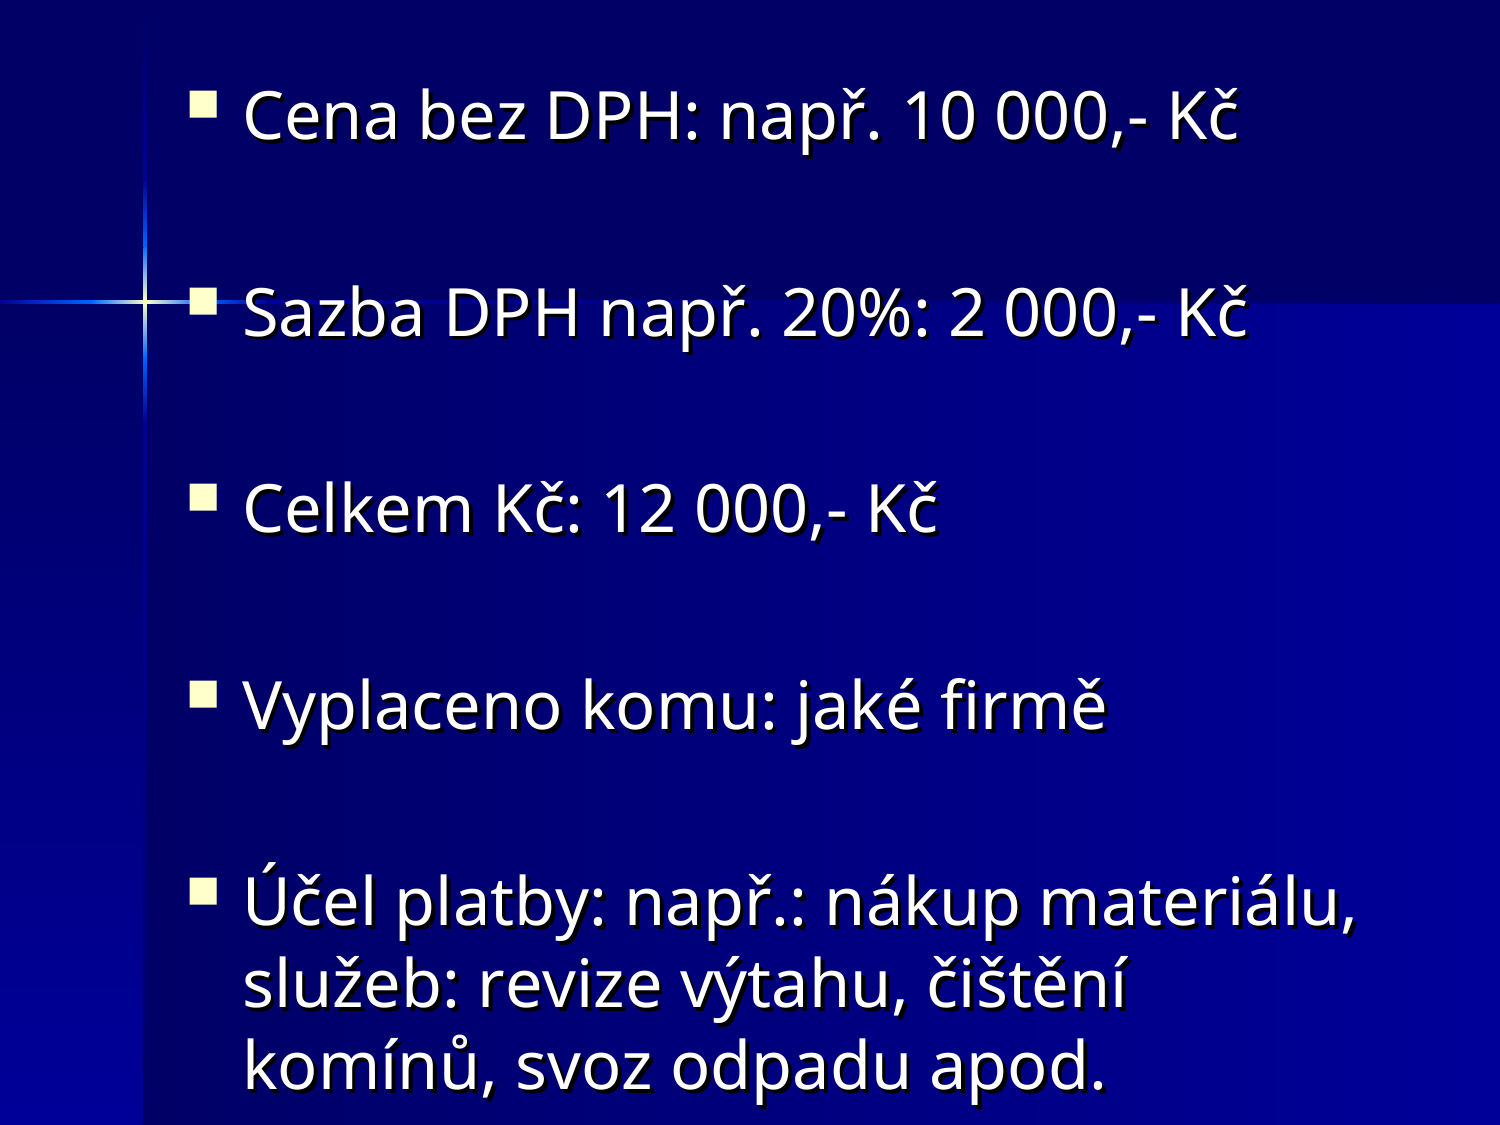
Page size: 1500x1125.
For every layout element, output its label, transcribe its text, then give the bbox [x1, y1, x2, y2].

list Cena bez DPH: např. 10 000,- Kč Sazba DPH např. 20%: 2 000,- Kč Celkem Kč: 12 000,- Kč Vyplaceno komu: jaké firmě Účel platby: např.: nákup materiálu, služeb: revize výtahu, čištění komínů, svoz odpadu apod. [171, 66, 1409, 1109]
